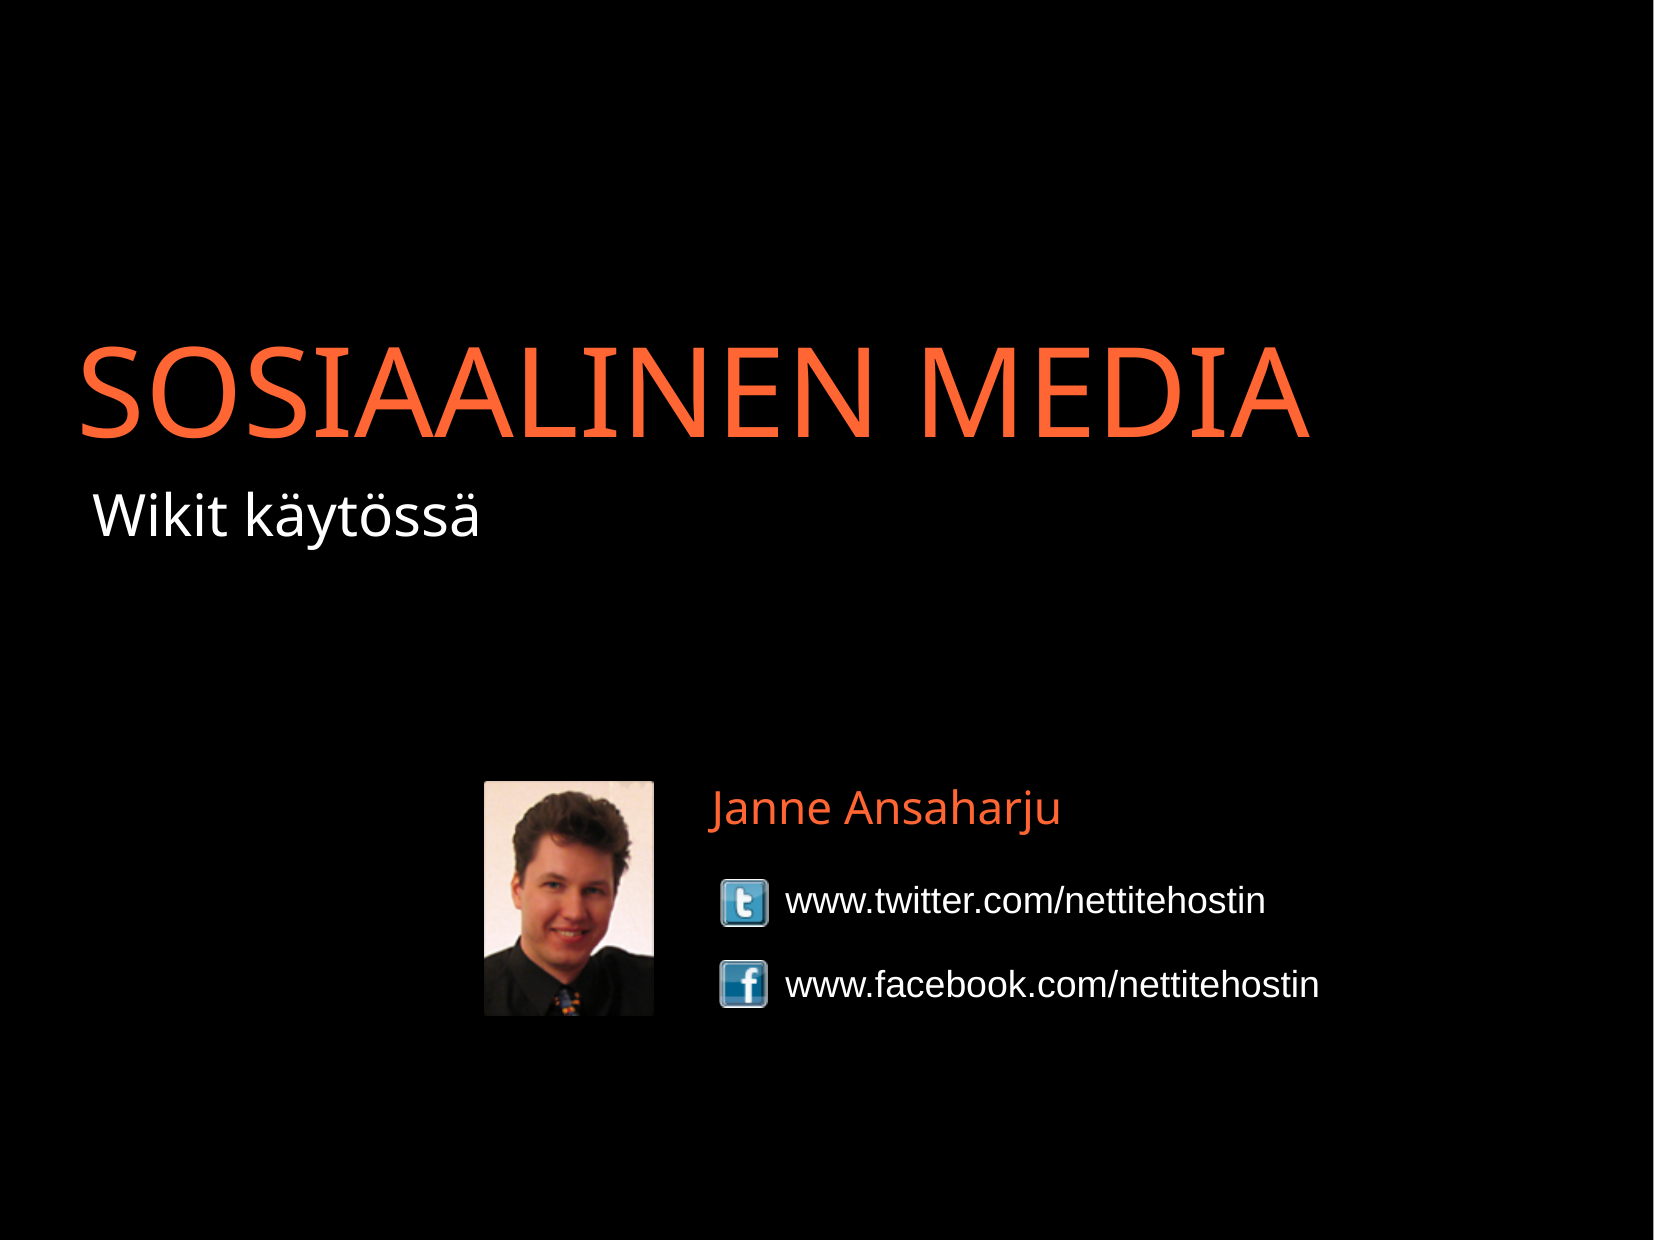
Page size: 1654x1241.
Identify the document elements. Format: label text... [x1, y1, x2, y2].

picture [719, 960, 768, 1008]
picture [720, 879, 769, 927]
text_box Janne Ansaharju www.twitter.com/nettitehostin www.facebook.com/nettitehostin [696, 767, 1377, 1142]
text_box SOSIAALINEN MEDIA Wikit käytössä [76, 236, 1566, 621]
picture [484, 781, 654, 1016]
